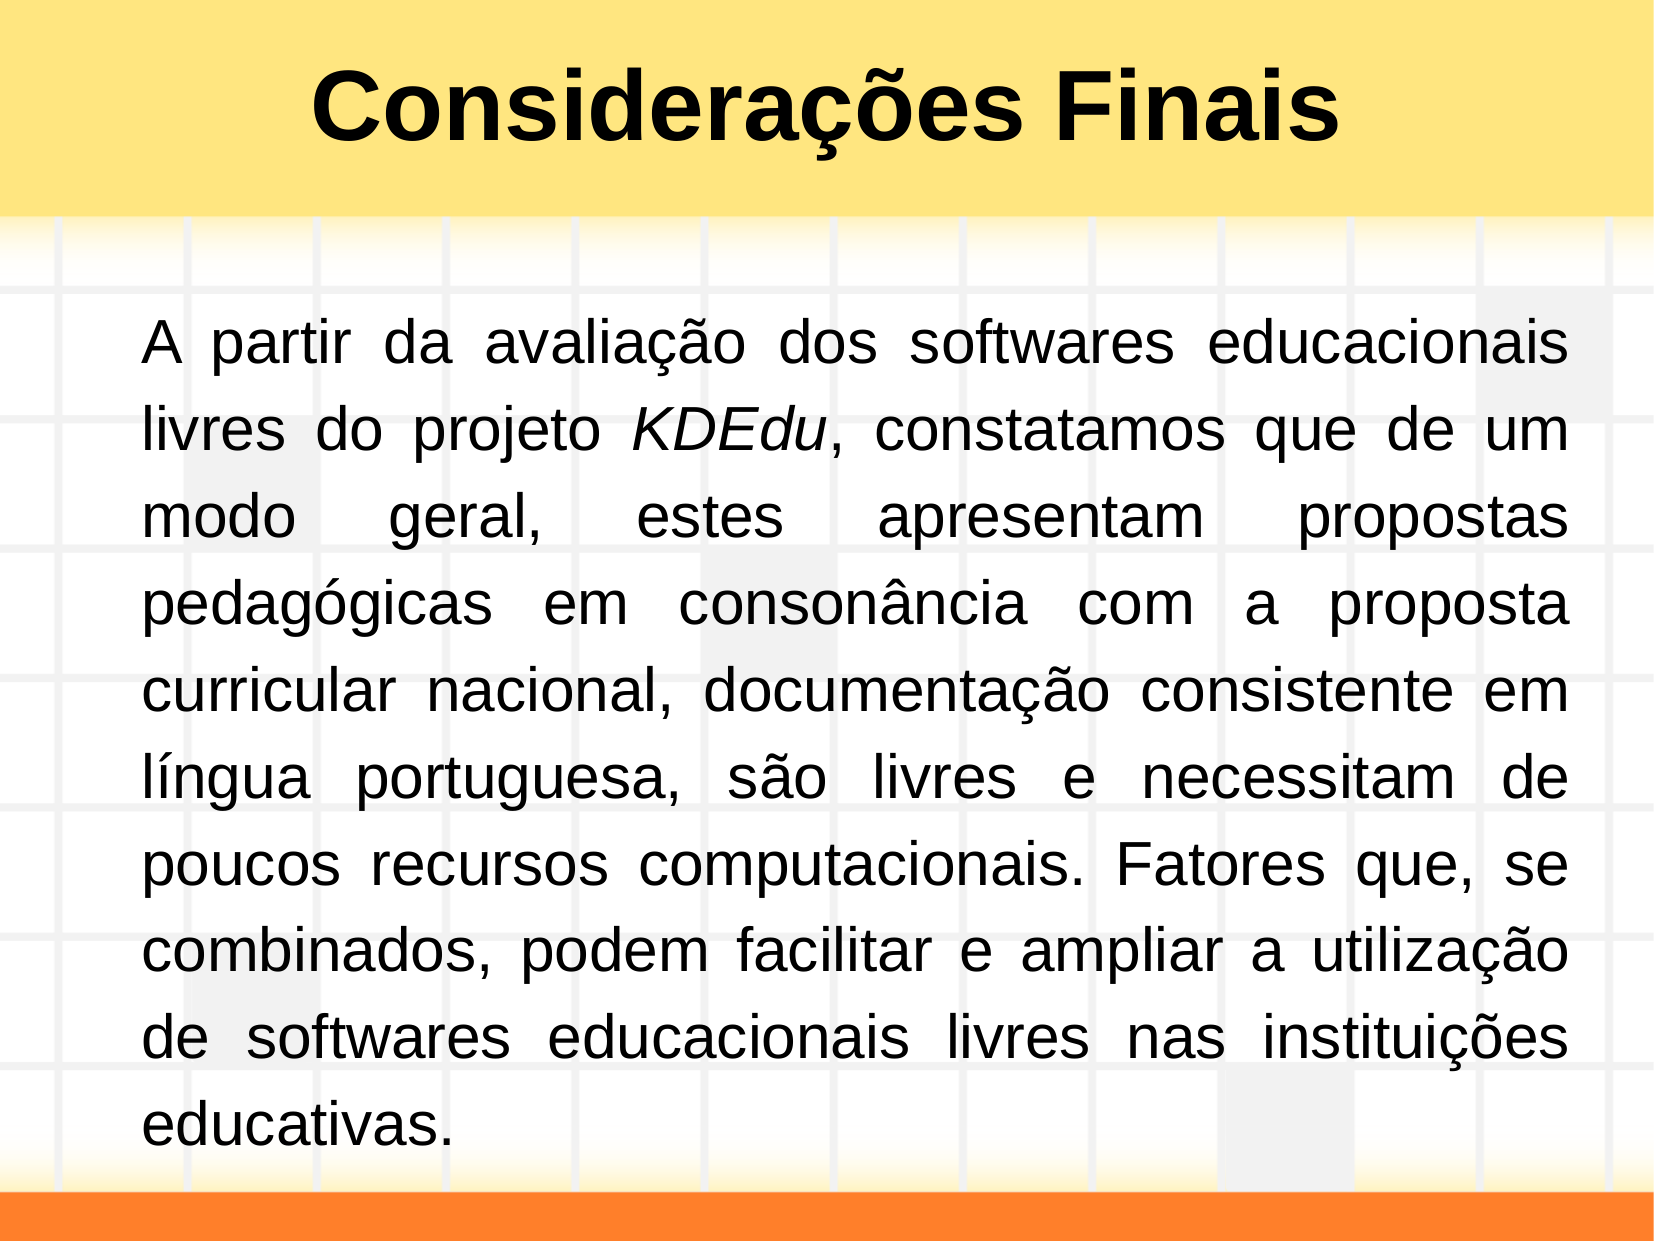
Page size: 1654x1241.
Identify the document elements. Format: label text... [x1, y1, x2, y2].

list A partir da avaliação dos softwares educacionais livres do projeto KDEdu, constatamos que de um modo geral, estes apresentam propostas pedagógicas em consonância com a proposta curricular nacional, documentação consistente em língua portuguesa, são livres e necessitam de poucos recursos computacionais. Fatores que, se combinados, podem facilitar e ampliar a utilização de softwares educacionais livres nas instituições educativas. [82, 290, 1571, 1170]
picture [0, 0, 1654, 1241]
title Considerações Finais [82, 49, 1571, 257]
